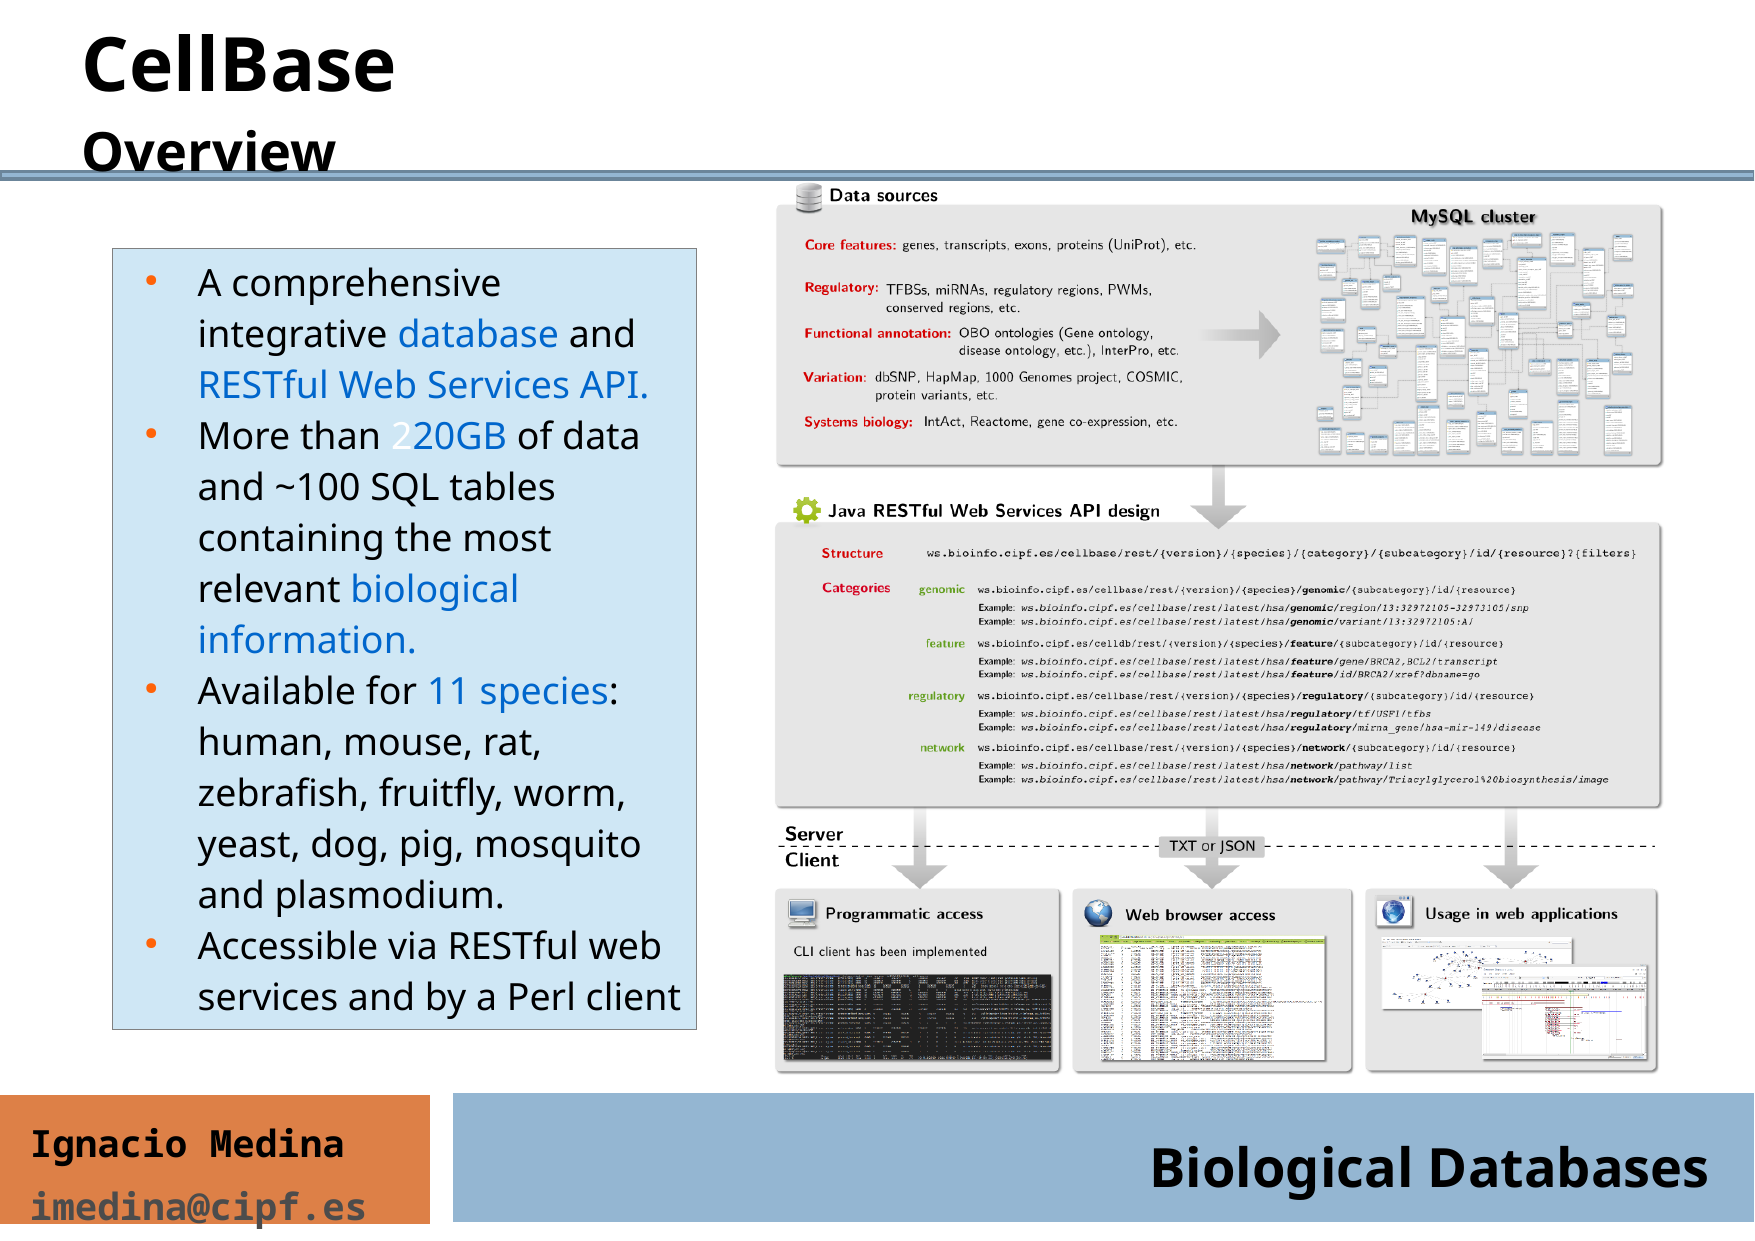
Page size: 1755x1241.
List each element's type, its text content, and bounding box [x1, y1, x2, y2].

picture [765, 174, 1671, 1081]
text_box Biological Databases [675, 1122, 1726, 1200]
text_box [1571, 171, 1754, 179]
text_box CellBase Overview [67, 3, 1688, 168]
text_box A comprehensive integrative database and RESTful Web Services API. More than 220GB of data and ~100 SQL tables containing the most relevant biological information. Available for 11 species: human, mouse, rat, zebrafish, fruitfly, worm, yeast, dog, pig, mosquito and plasmodium. Accessible via RESTful web services and by a Perl client [112, 248, 697, 1019]
text_box [0, 171, 112, 179]
title [59, 153, 1571, 243]
text_box Ignacio Medina imedina@cipf.es [15, 1110, 406, 1213]
